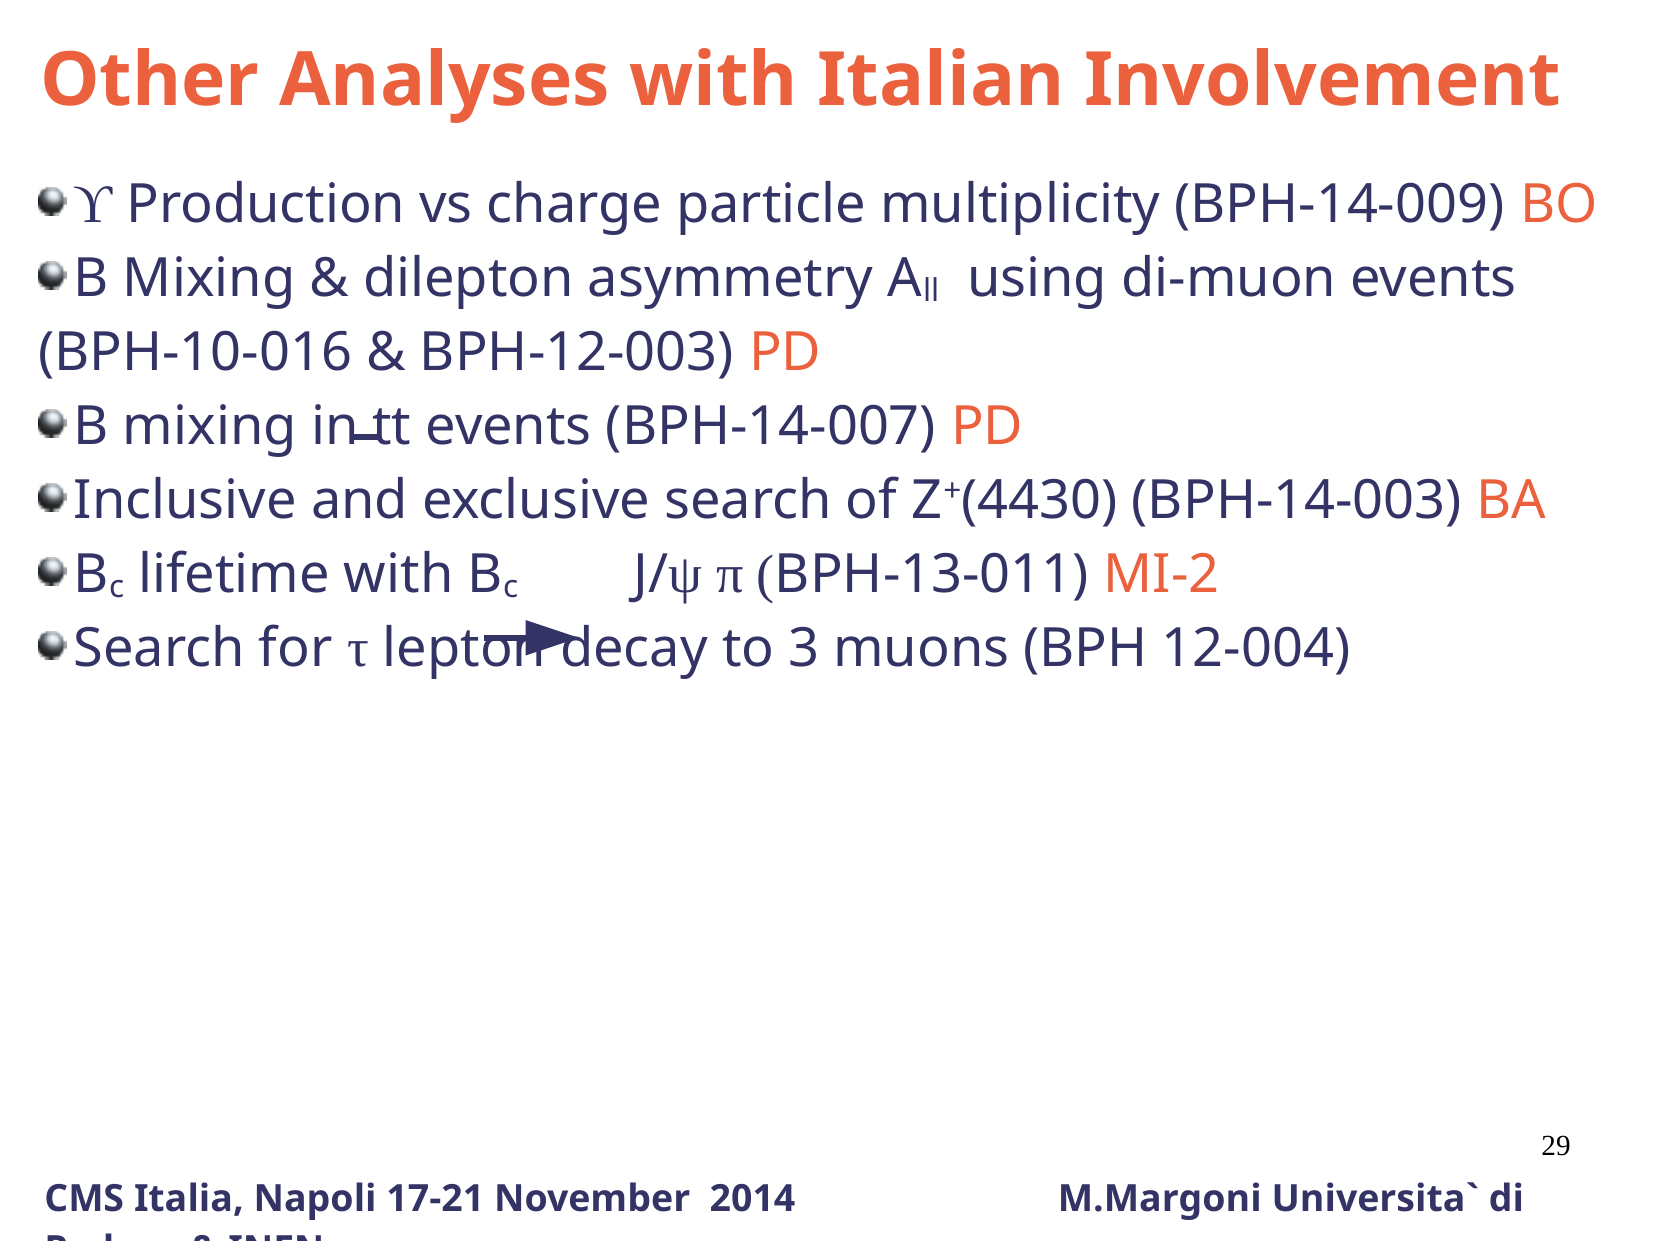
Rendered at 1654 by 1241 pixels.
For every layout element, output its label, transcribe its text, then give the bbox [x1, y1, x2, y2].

text_box Other Analyses with Italian Involvement [5, 17, 1654, 145]
text_box CMS Italia, Napoli 17-21 November 2014 M.Margoni Universita` di Padova & INFN [29, 1163, 1625, 1237]
text_box ϒ Production vs charge particle multiplicity (BPH-14-009) BO B Mixing & dilepton asymmetry All using di-muon events (BPH-10-016 & BPH-12-003) PD B mixing in tt events (BPH-14-007) PD Inclusive and exclusive search of Z+(4430) (BPH-14-003) BA Bc lifetime with Bc J/ψ π (BPH-13-011) MI-2 Search for τ lepton decay to 3 muons (BPH 12-004) [23, 157, 1619, 1241]
